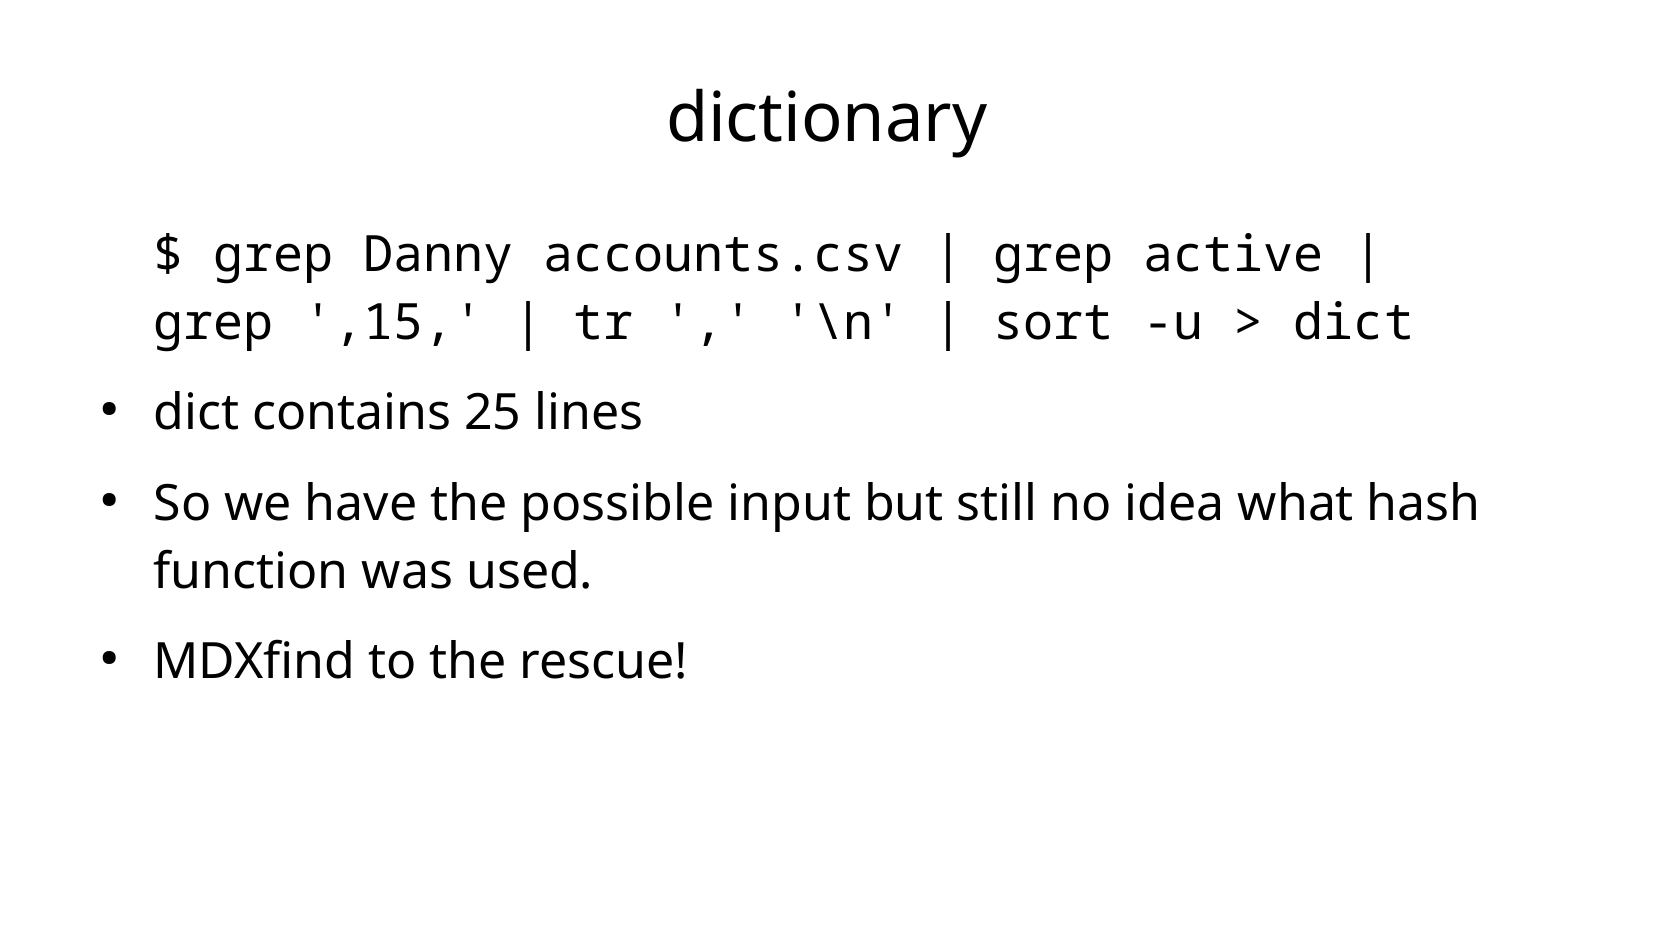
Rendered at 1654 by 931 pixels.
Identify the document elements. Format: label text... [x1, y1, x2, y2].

title dictionary [82, 37, 1571, 193]
list $ grep Danny accounts.csv | grep active | grep ',15,' | tr ',' '\n' | sort -u > dict dict contains 25 lines So we have the possible input but still no idea what hash function was used. MDXfind to the rescue! [82, 217, 1571, 758]
